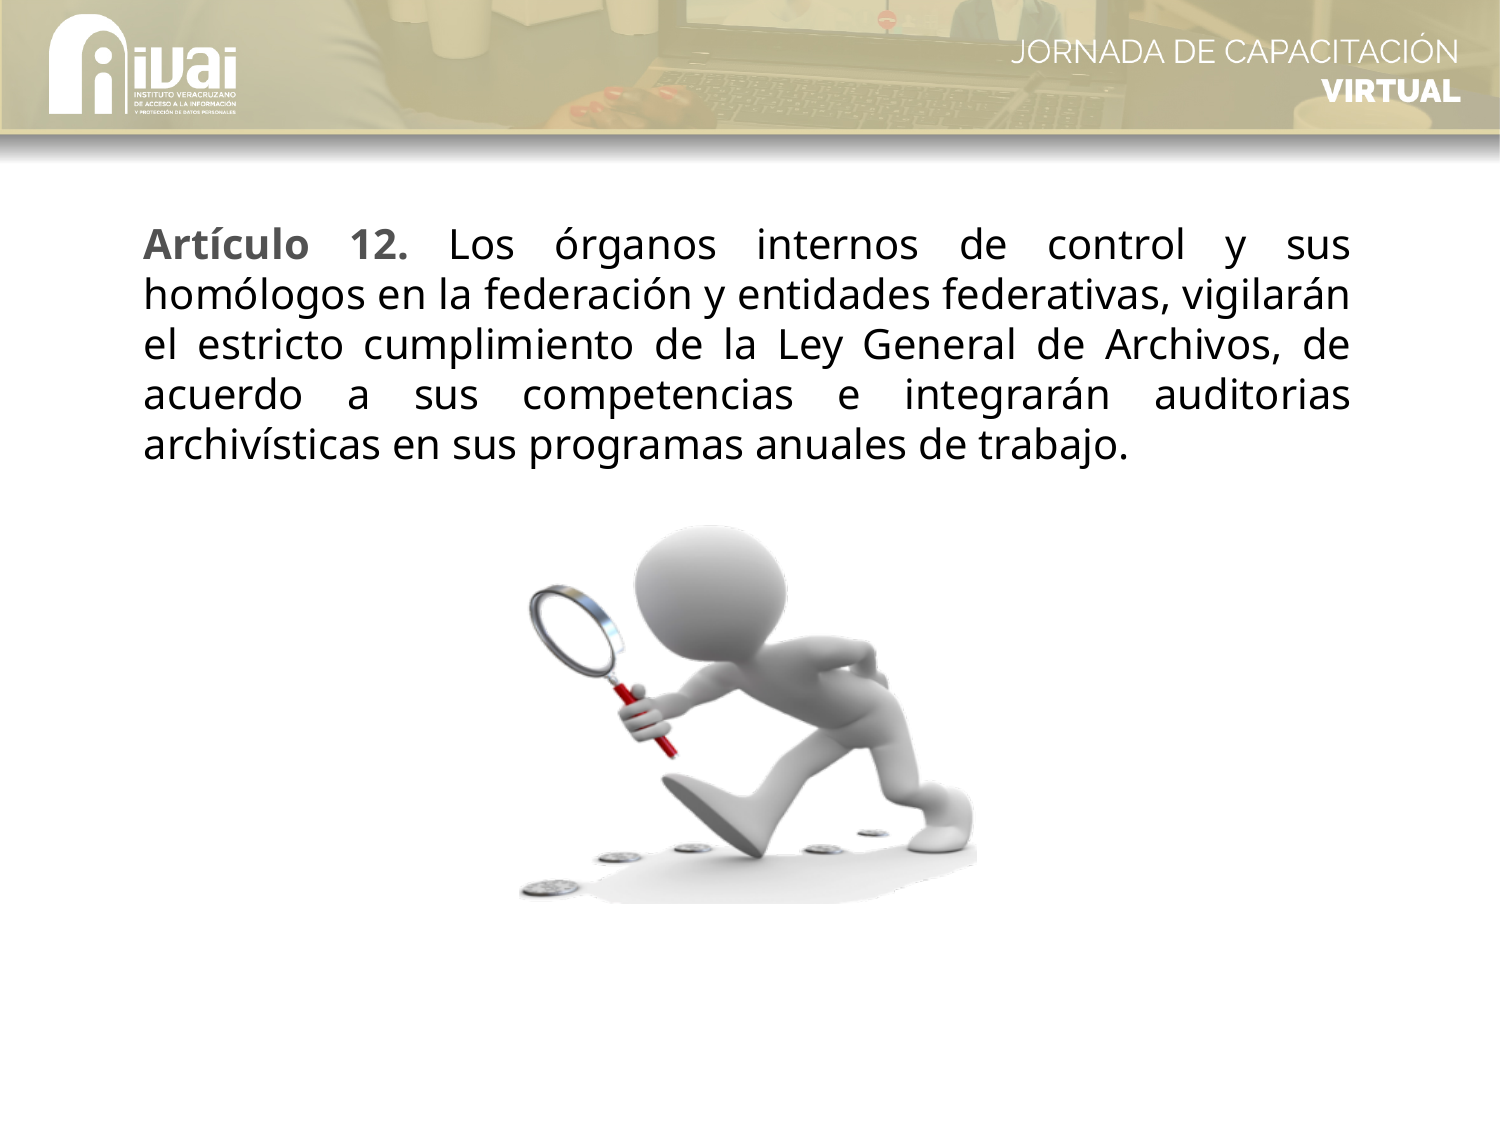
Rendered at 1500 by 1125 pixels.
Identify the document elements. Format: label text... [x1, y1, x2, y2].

text_box Artículo 12. Los órganos internos de control y sus homólogos en la federación y entidades federativas, vigilarán el estricto cumplimiento de la Ley General de Archivos, de acuerdo a sus competencias e integrarán auditorias archivísticas en sus programas anuales de trabajo. [129, 210, 1367, 475]
picture [519, 507, 977, 904]
